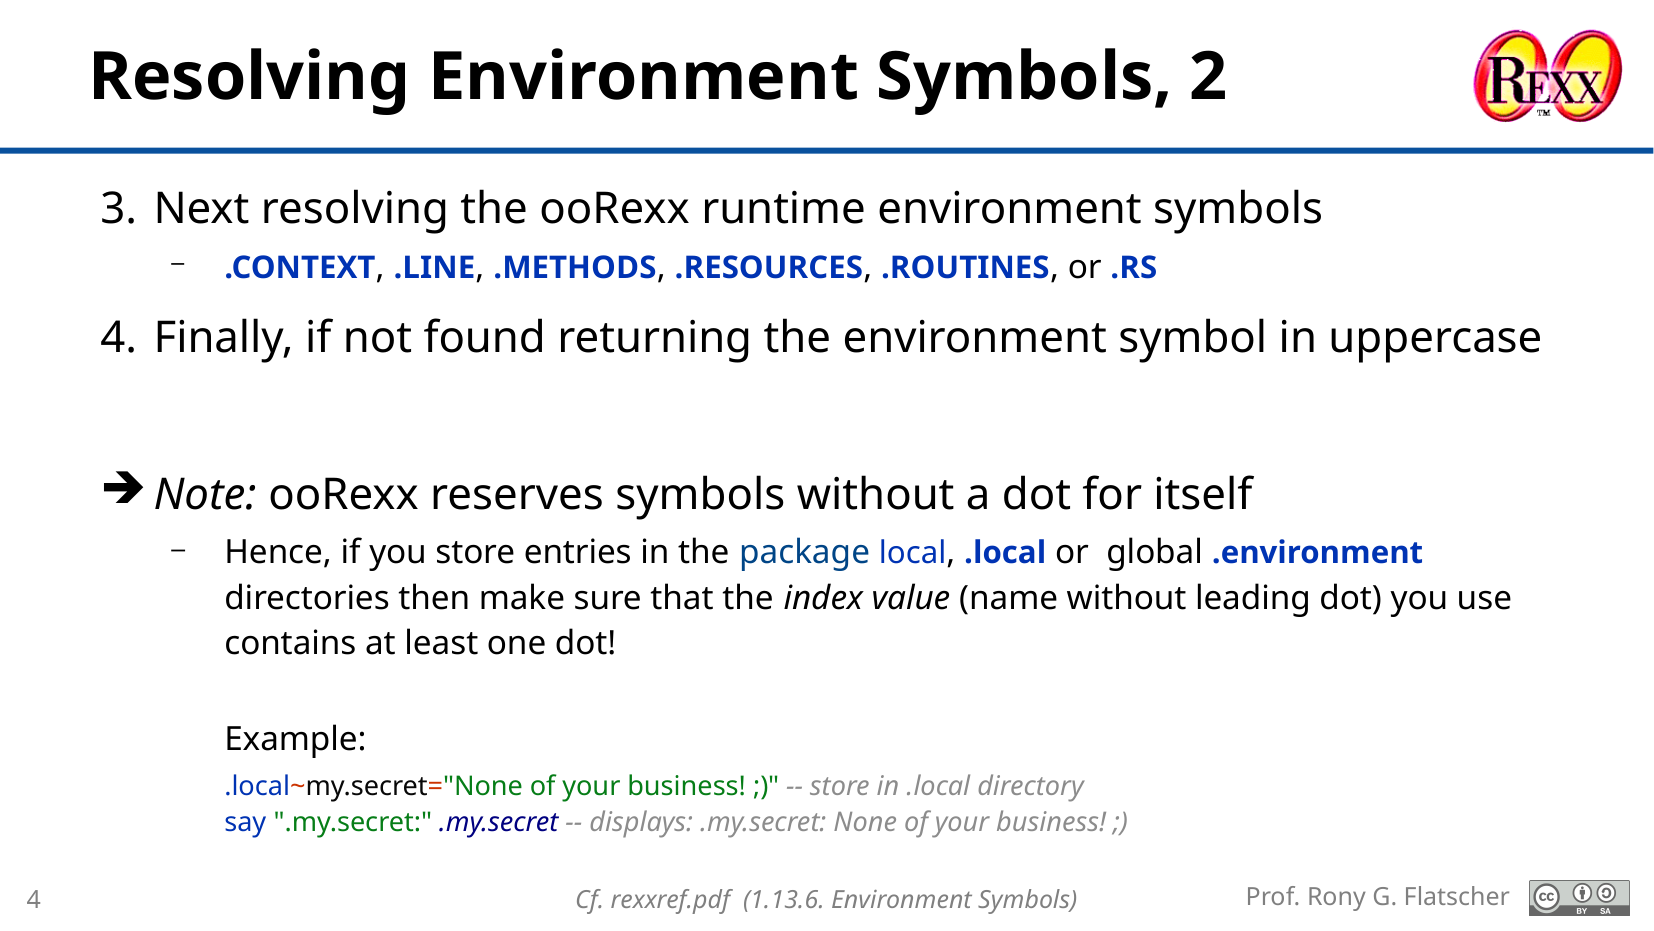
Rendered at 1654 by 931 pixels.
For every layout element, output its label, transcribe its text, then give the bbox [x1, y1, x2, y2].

title Resolving Environment Symbols, 2 [29, 0, 1654, 148]
list Next resolving the ooRexx runtime environment symbols .CONTEXT, .LINE, .METHODS, .RESOURCES, .ROUTINES, or .RS Finally, if not found returning the environment symbol in uppercase Note: ooRexx reserves symbols without a dot for itself Hence, if you store entries in the package local, .local or global .environment directories then make sure that the index value (name without leading dot) you use contains at least one dot! Example: .local~my.secret="None of your business! ;)" -- store in .local directory say ".my.secret:" .my.secret -- displays: .my.secret: None of your business! ;) [82, 177, 1577, 857]
text_box Cf. rexxref.pdf (1.13.6. Environment Symbols) [0, 874, 1654, 922]
